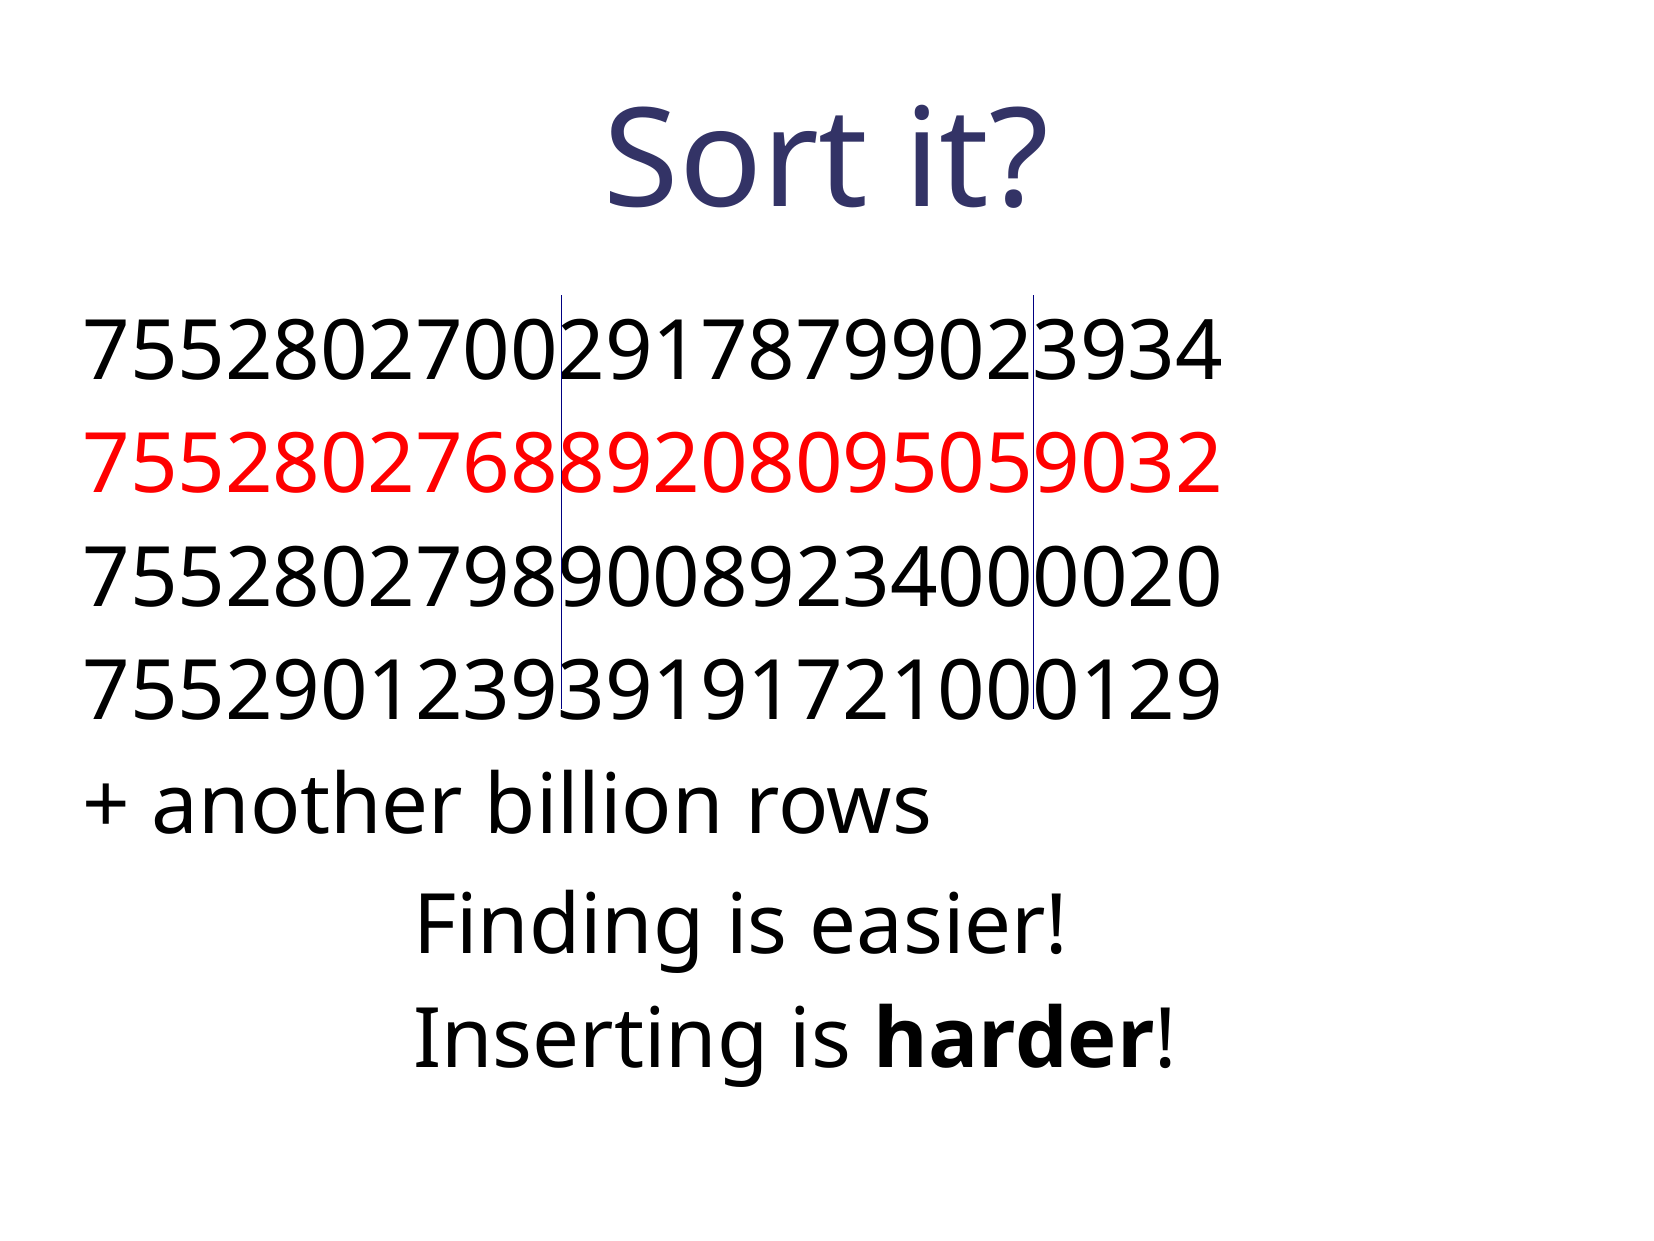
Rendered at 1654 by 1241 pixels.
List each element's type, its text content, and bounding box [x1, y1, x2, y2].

subtitle 755280270029178799023934 755280276889208095059032 755280279890089234000020 755290123939191721000129 + another billion rows [82, 290, 1571, 798]
title Sort it? [82, 56, 1571, 250]
text_box Finding is easier! Inserting is harder! [413, 864, 1565, 1241]
